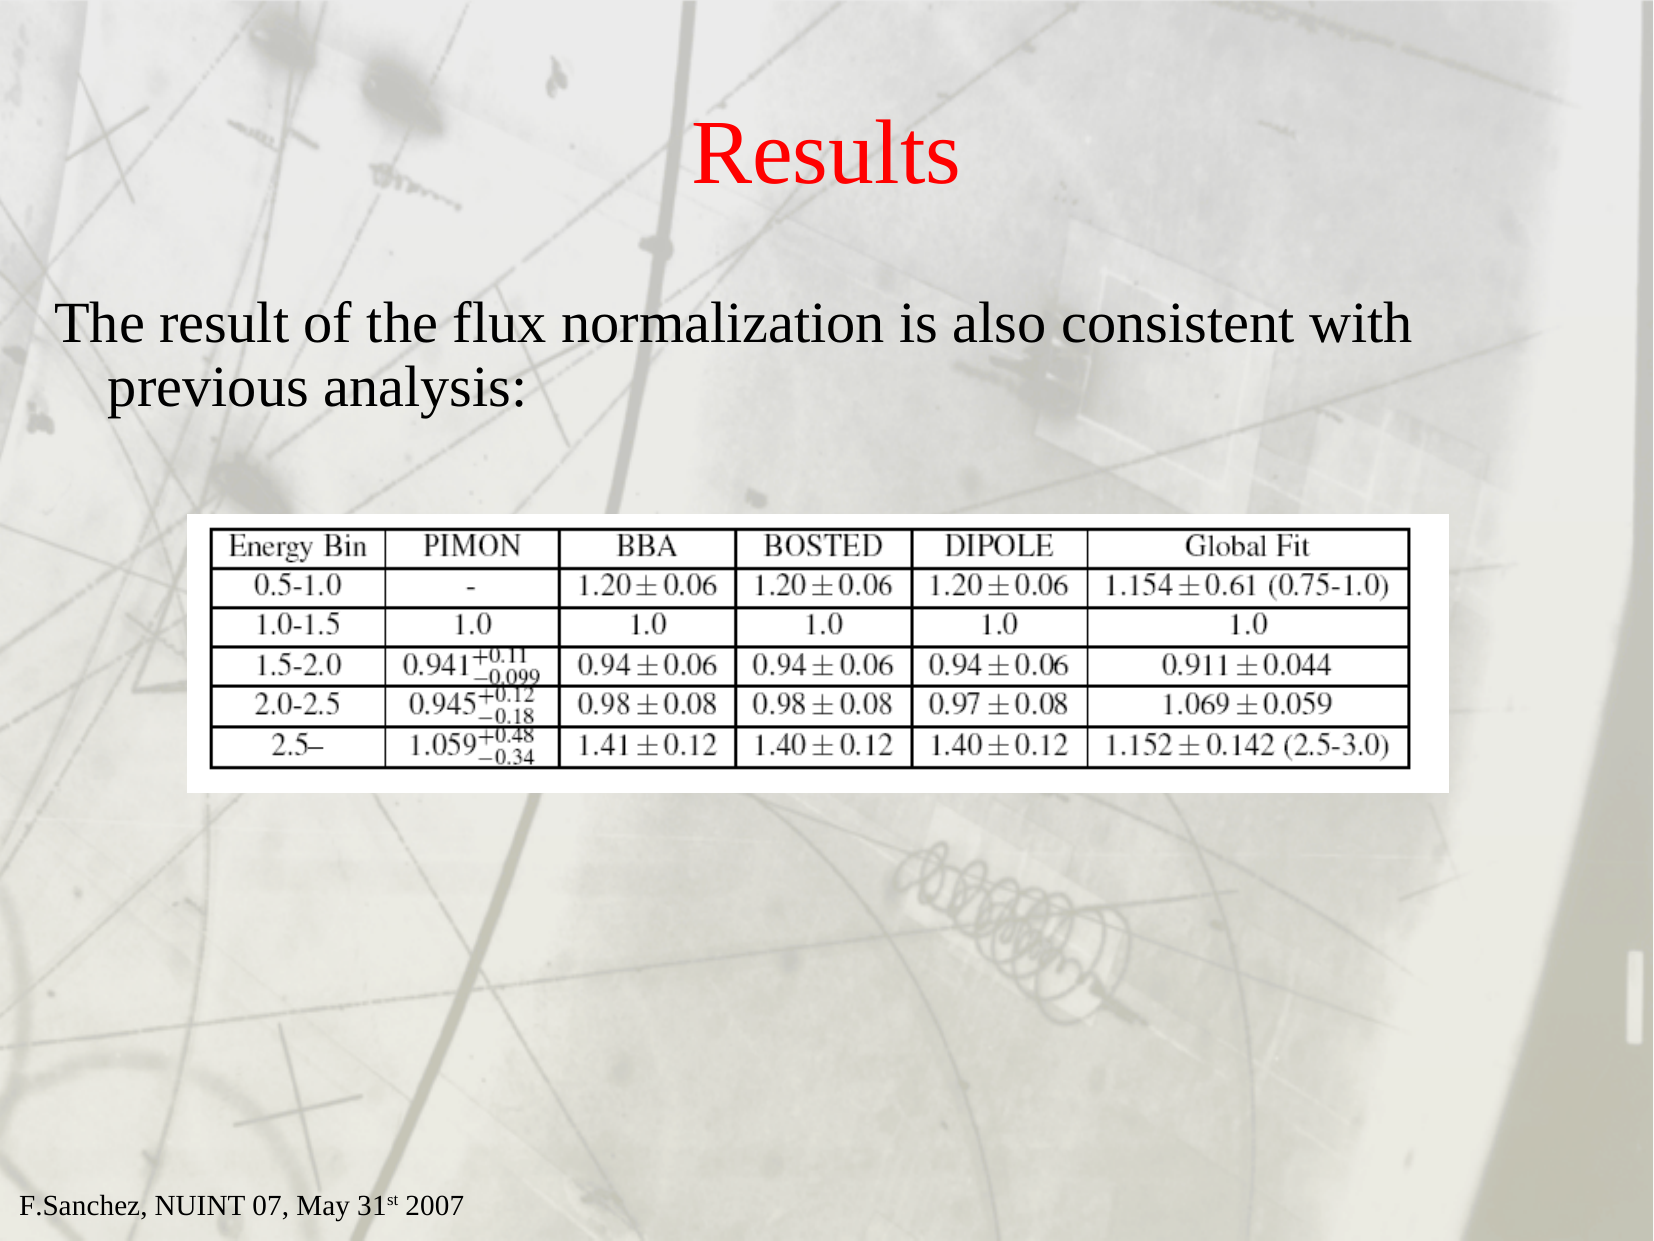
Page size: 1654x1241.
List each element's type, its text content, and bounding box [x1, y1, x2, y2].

title Results [82, 49, 1571, 257]
picture [0, 0, 1654, 1241]
list The result of the flux normalization is also consistent with previous analysis: [36, 290, 1571, 1109]
